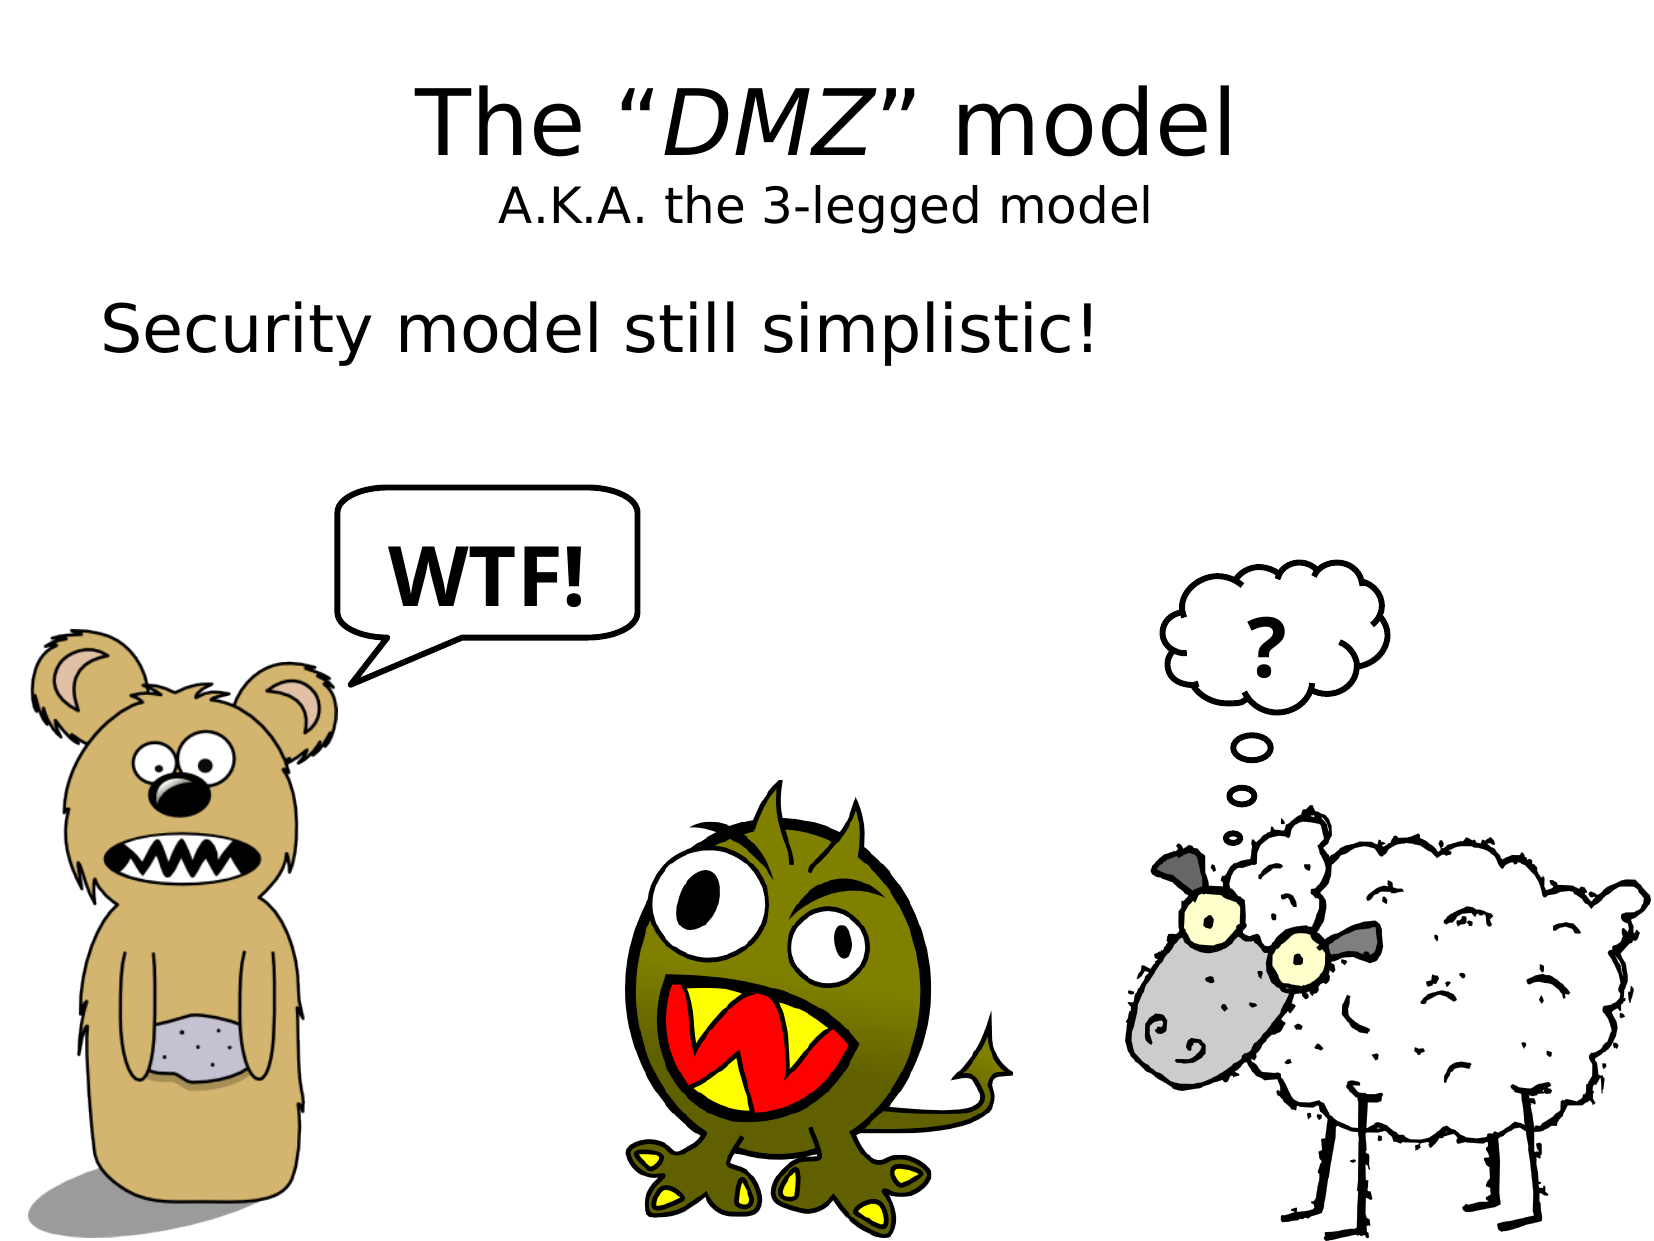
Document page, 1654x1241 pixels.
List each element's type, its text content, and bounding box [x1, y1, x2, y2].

text_box ? [1229, 787, 1255, 805]
text_box ? [1162, 562, 1388, 713]
picture [625, 780, 1013, 1238]
picture [1125, 805, 1651, 1241]
title The “DMZ” model A.K.A. the 3-legged model [82, 49, 1571, 257]
text_box ? [1233, 735, 1271, 761]
picture [28, 629, 338, 1238]
text_box WTF! [337, 487, 638, 685]
list Security model still simplistic! [82, 290, 1571, 1109]
text_box ? [1225, 833, 1241, 844]
